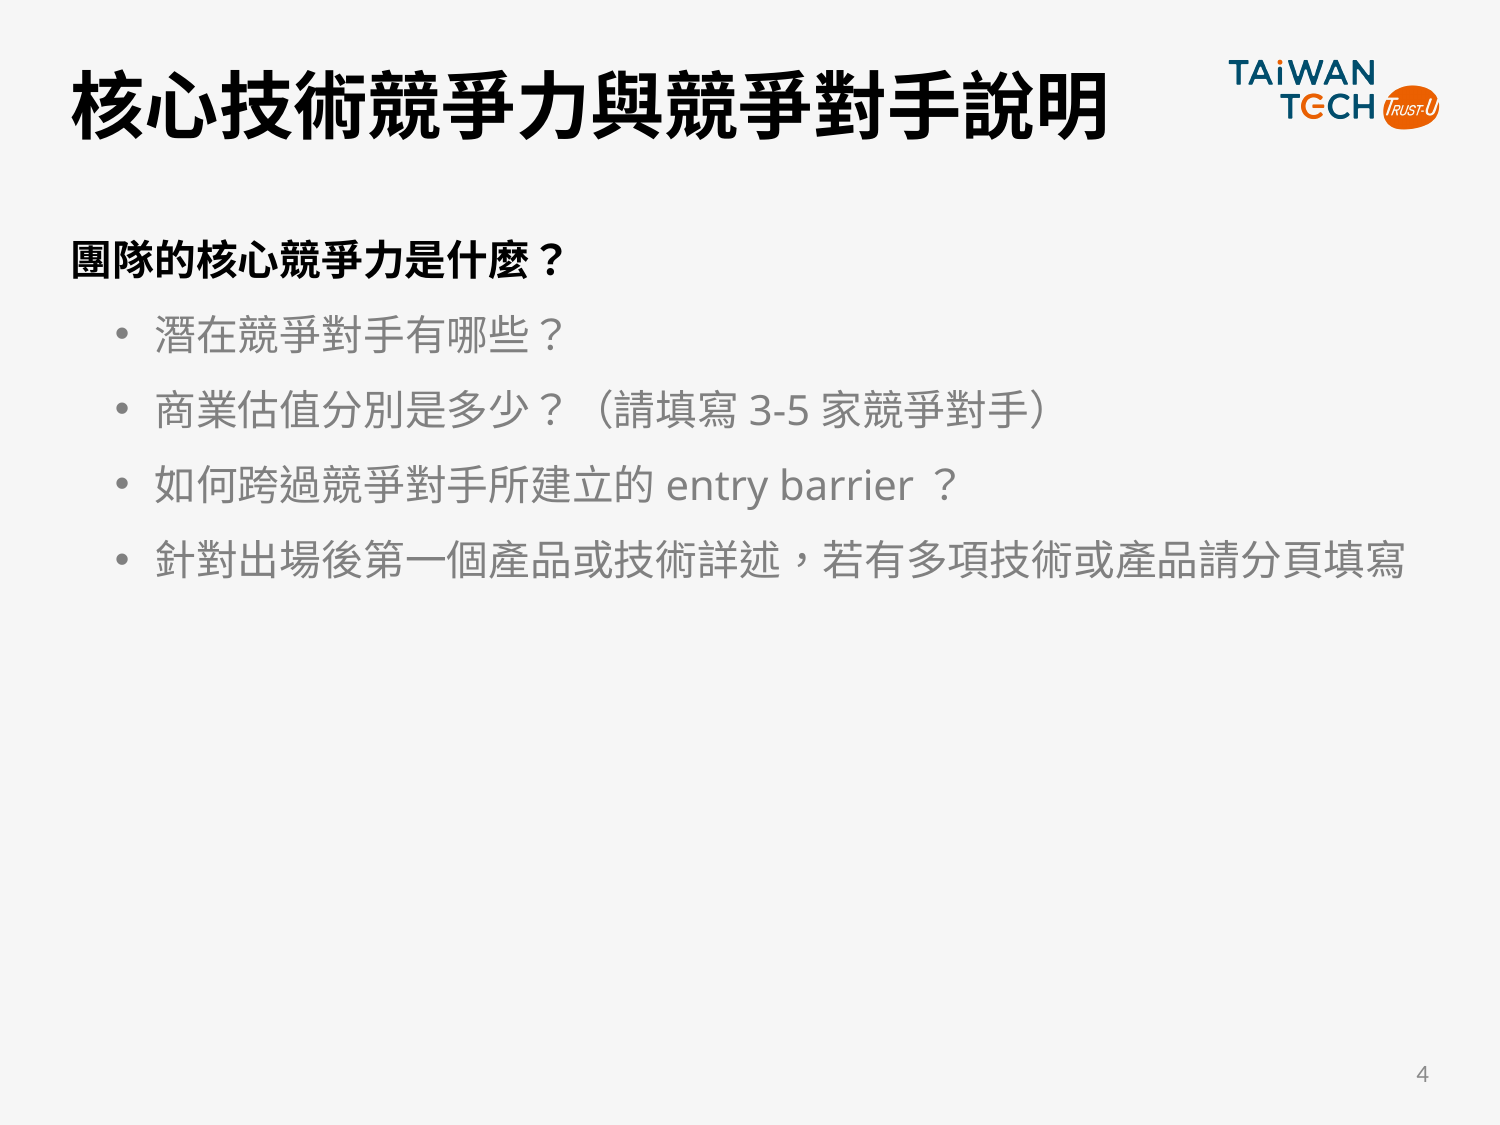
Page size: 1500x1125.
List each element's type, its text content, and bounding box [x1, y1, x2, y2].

list 團隊的核心競爭力是什麼？ 潛在競爭對手有哪些？ 商業估值分別是多少？（請填寫3-5家競爭對手） 如何跨過競爭對手所建立的entry barrier？ 針對出場後第一個產品或技術詳述，若有多項技術或產品請分頁填寫 [55, 200, 1444, 1021]
slide_number <編號> [1106, 1042, 1445, 1103]
title 核心技術競爭力與競爭對手說明 [55, 33, 1444, 156]
